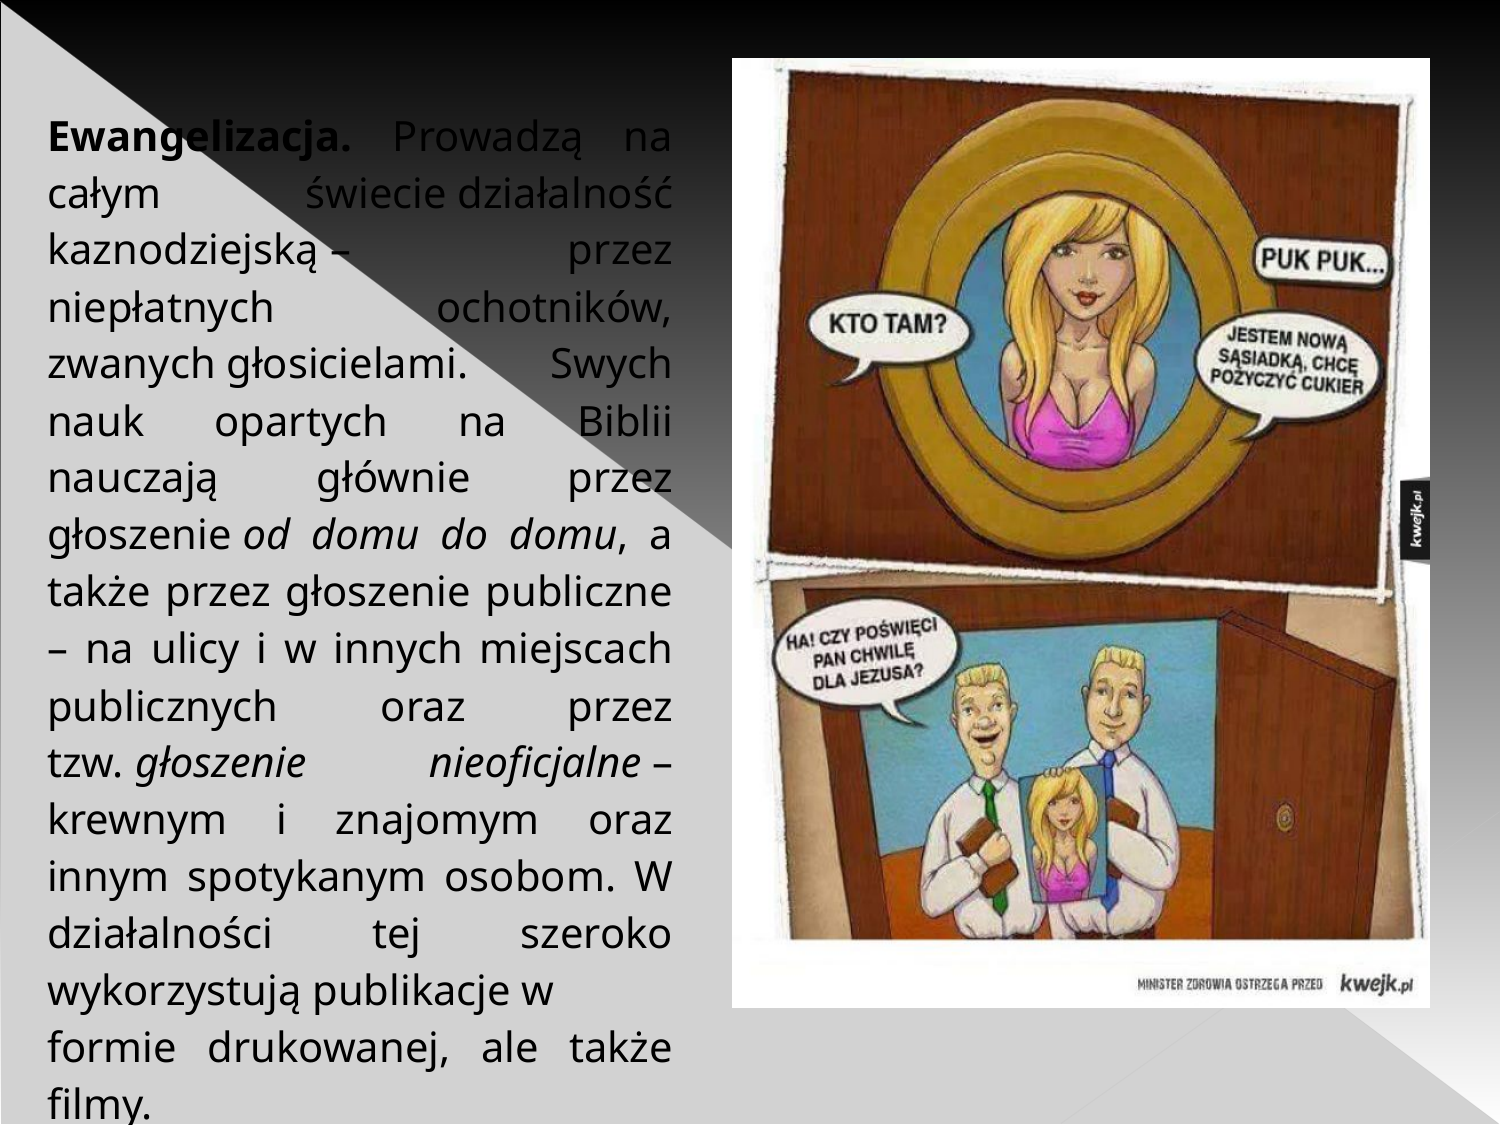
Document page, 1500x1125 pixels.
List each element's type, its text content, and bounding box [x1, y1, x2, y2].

text_box Ewangelizacja. Prowadzą na całym świecie działalność kaznodziejską – przez niepłatnych ochotników, zwanych głosicielami. Swych nauk opartych na Biblii nauczają głównie przez głoszenie od domu do domu, a także przez głoszenie publiczne – na ulicy i w innych miejscach publicznych oraz przez tzw. głoszenie nieoficjalne – krewnym i znajomym oraz innym spotykanym osobom. W działalności tej szeroko wykorzystują publikacje w formie drukowanej, ale także filmy. [47, 106, 674, 977]
picture [732, 58, 1430, 1008]
